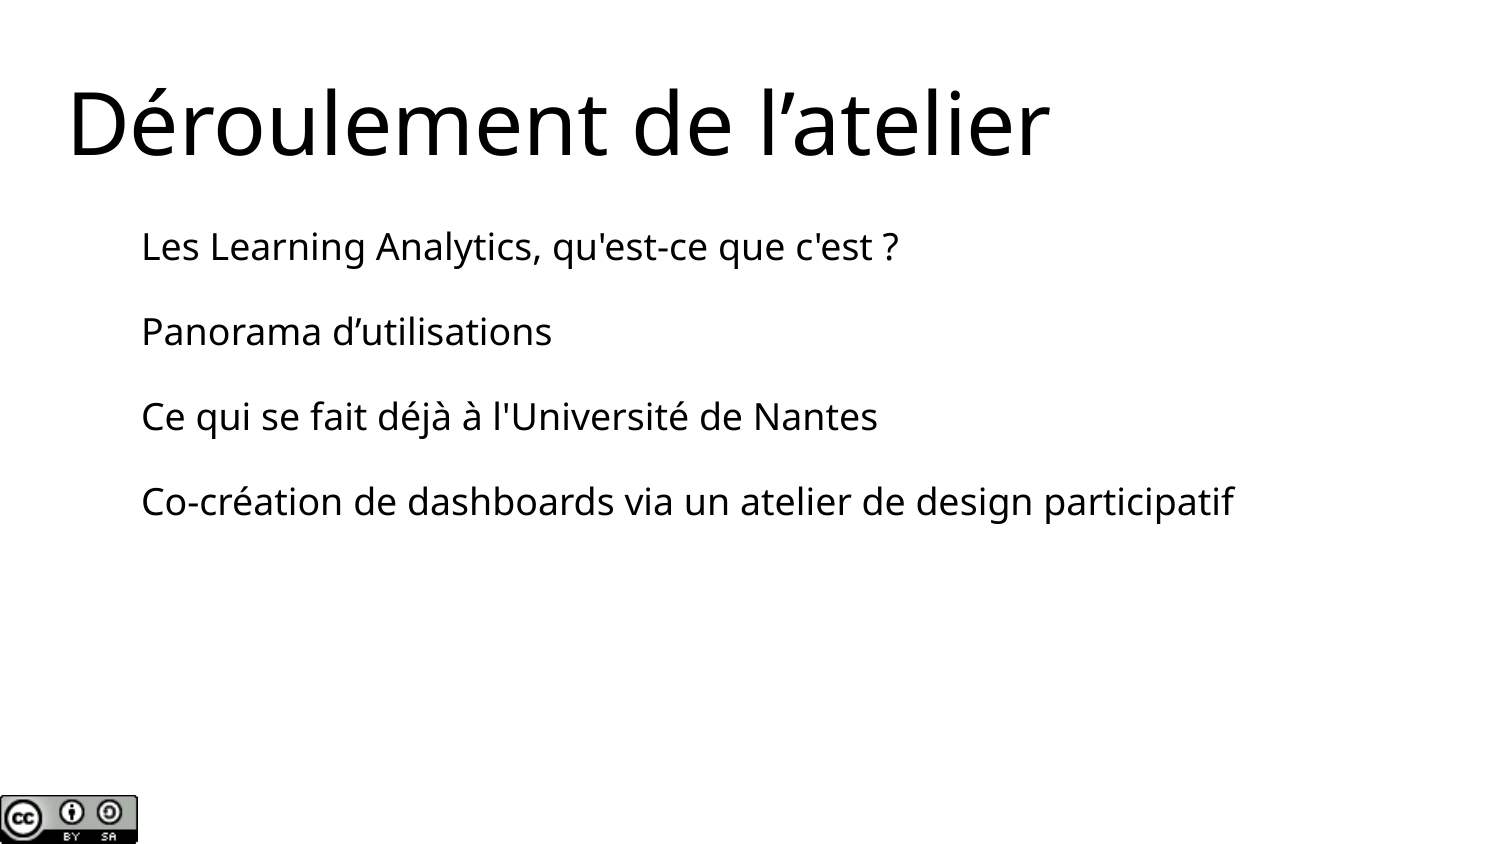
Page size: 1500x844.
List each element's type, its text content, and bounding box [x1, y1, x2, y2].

list Les Learning Analytics, qu'est-ce que c'est ? Panorama d’utilisations Ce qui se fait déjà à l'Université de Nantes Co-création de dashboards via un atelier de design participatif [51, 200, 1449, 752]
title Déroulement de l’atelier [51, 51, 1449, 189]
picture [0, 795, 138, 844]
